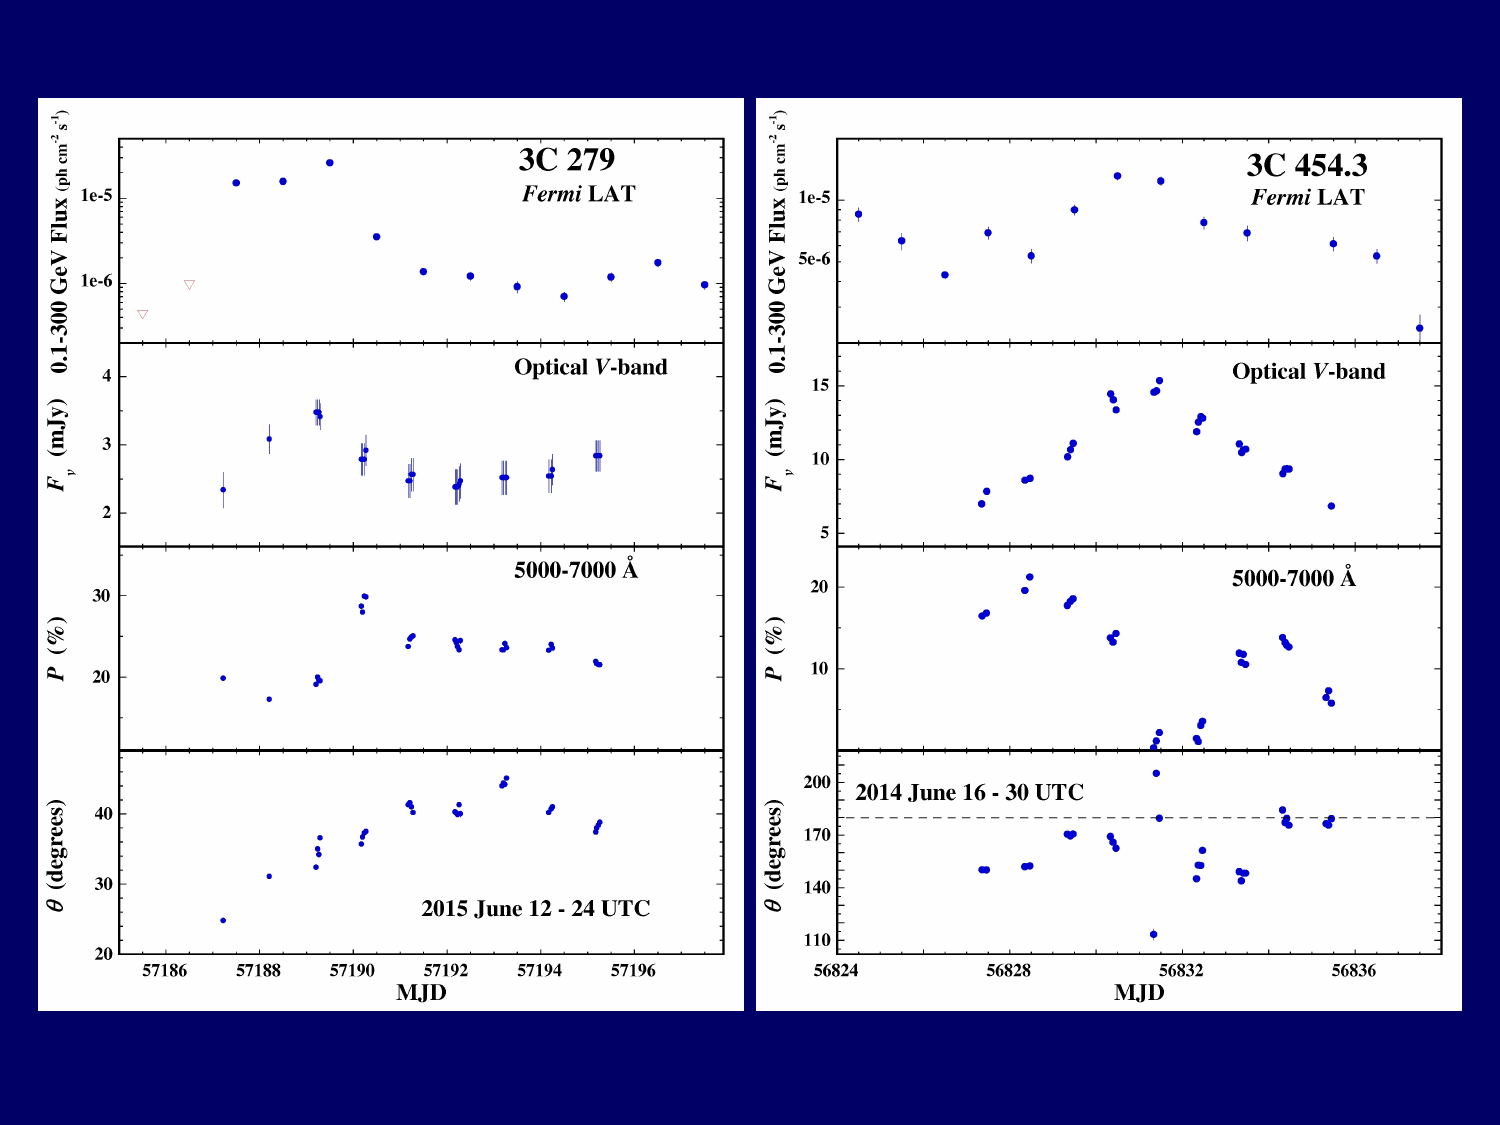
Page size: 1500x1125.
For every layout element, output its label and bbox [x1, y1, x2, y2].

picture [38, 98, 744, 1011]
picture [756, 98, 1462, 1011]
